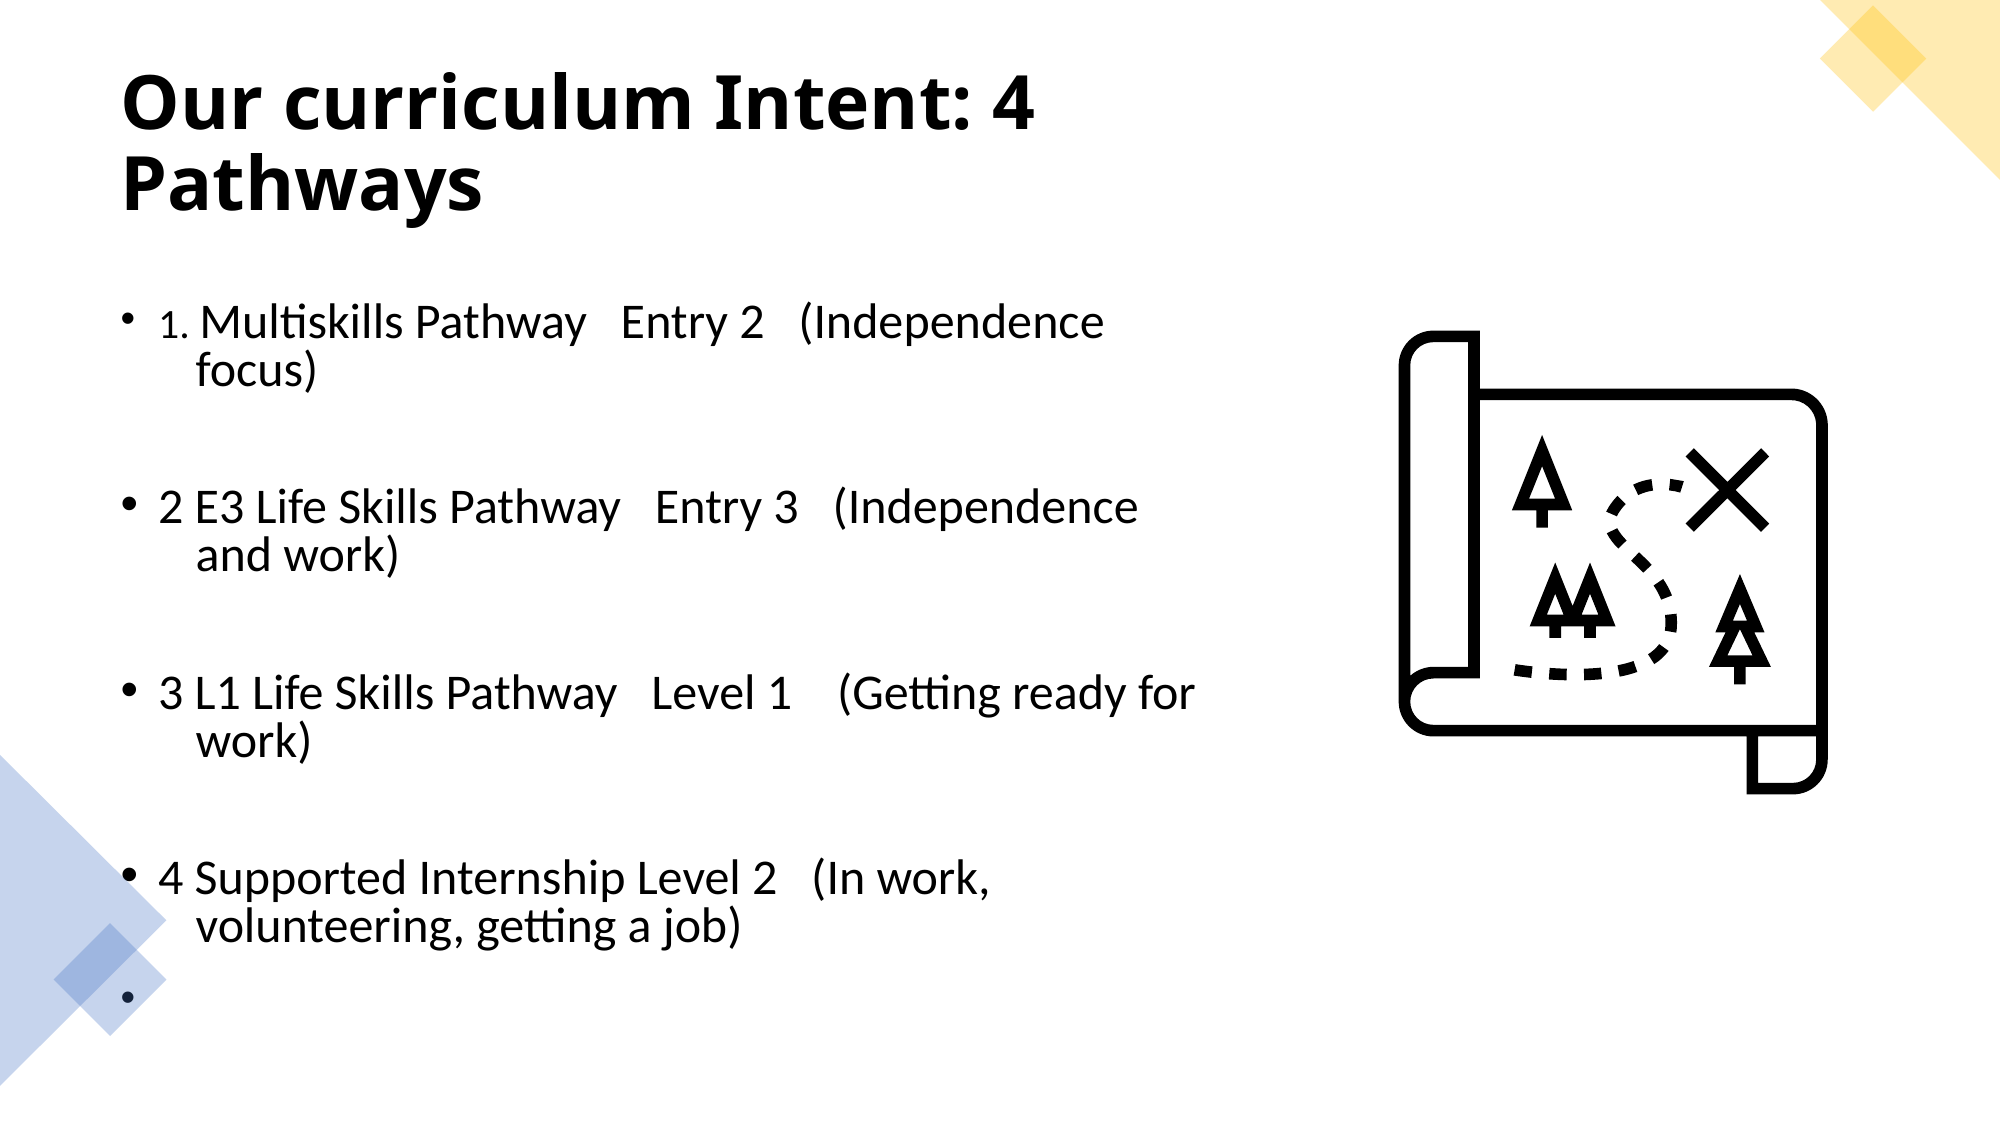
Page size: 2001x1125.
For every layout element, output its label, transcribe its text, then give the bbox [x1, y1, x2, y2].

title Our curriculum Intent: 4 Pathways [105, 52, 1238, 240]
list 1. Multiskills Pathway Entry 2 (Independence focus) 2 E3 Life Skills Pathway Entry 3 (Independence and work) 3 L1 Life Skills Pathway Level 1 (Getting ready for work) 4 Supported Internship Level 2 (In work, volunteering, getting a job) [105, 292, 1238, 1014]
picture [1331, 281, 1895, 844]
text_box [0, 0, 2000, 1125]
